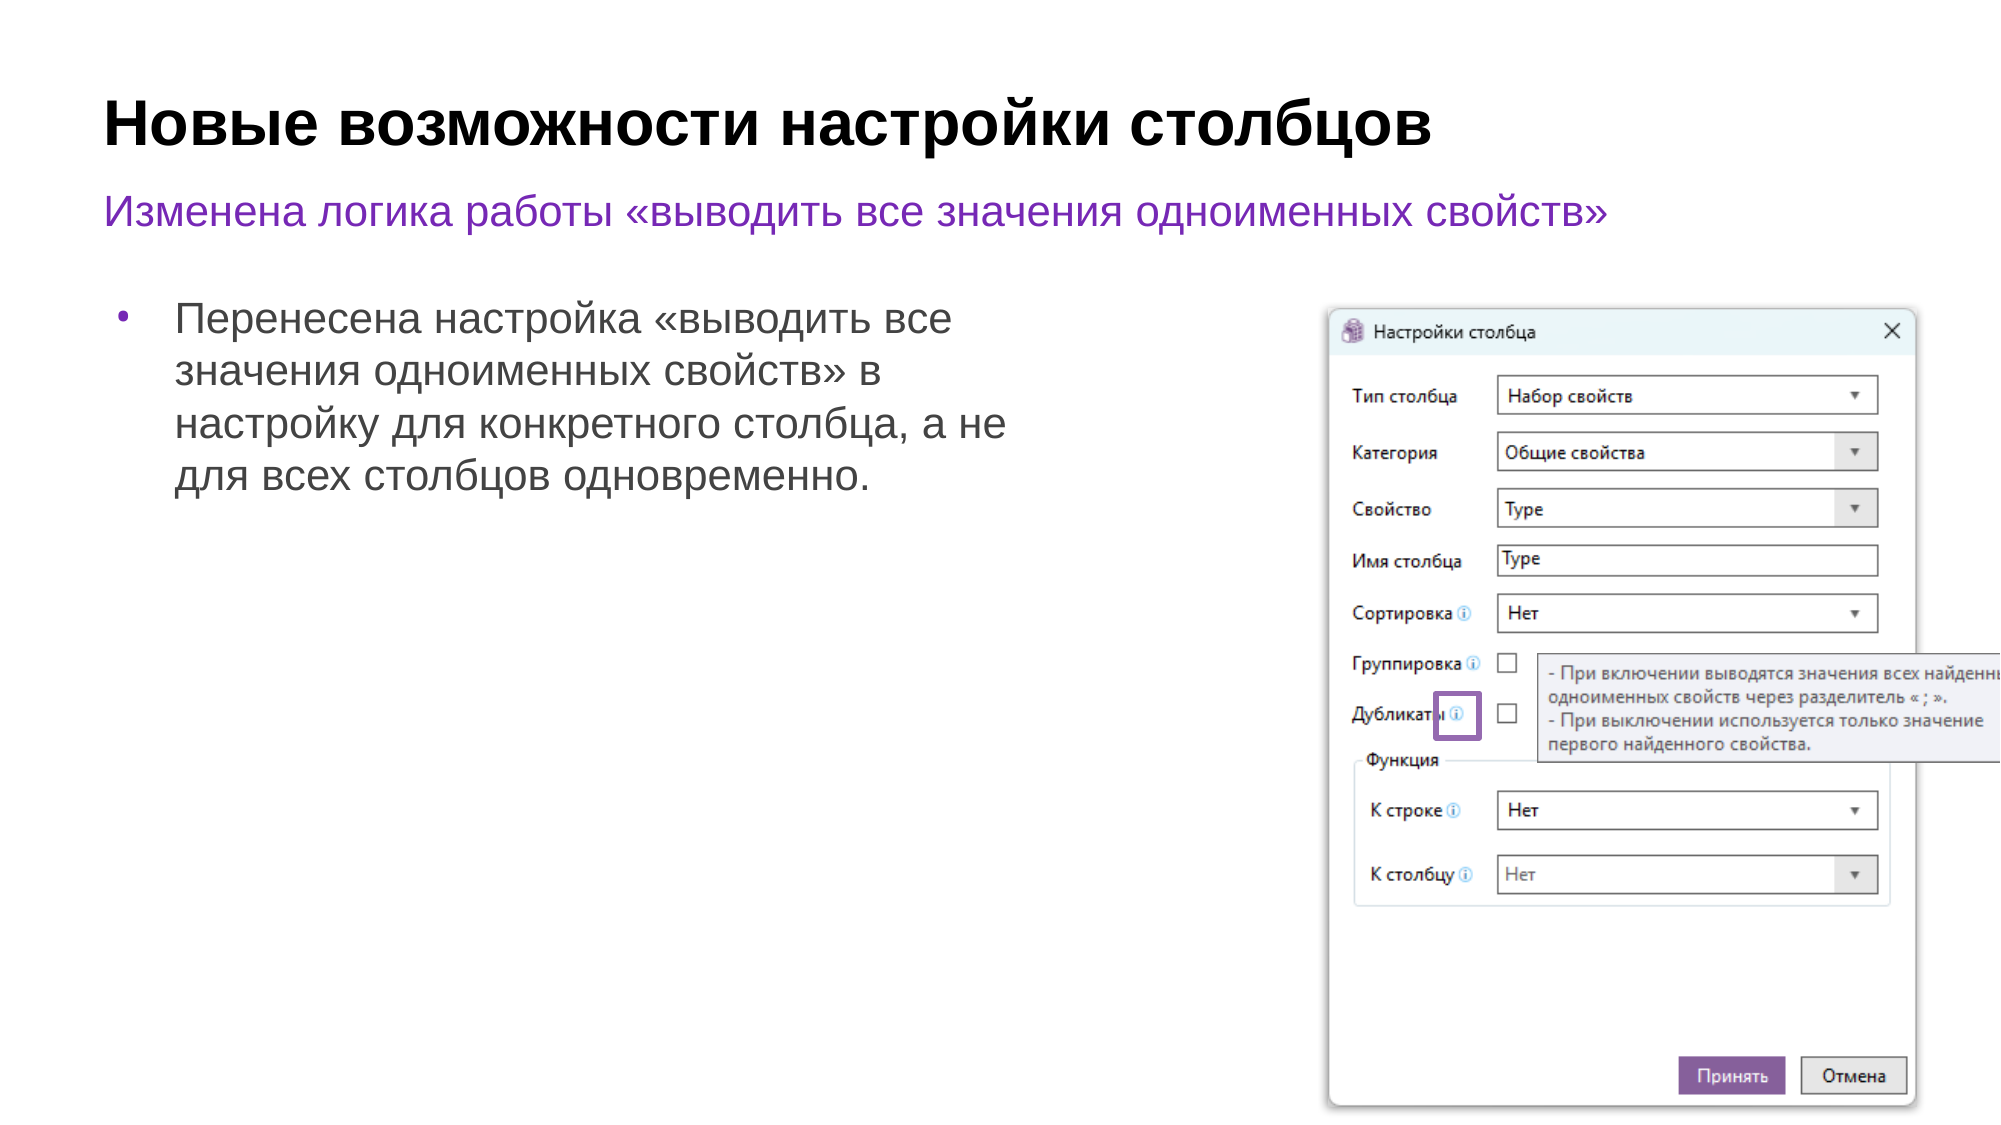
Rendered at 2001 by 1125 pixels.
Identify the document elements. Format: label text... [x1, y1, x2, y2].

text_box Перенесена настройка «выводить все значения одноименных свойств» в настройку для конкретного столбца, а не для всех столбцов одновременно. [81, 280, 1085, 1079]
text_box Новые возможности настройки столбцов [88, 73, 1912, 170]
picture [1328, 308, 2000, 1107]
text_box Изменена логика работы «выводить все значения одноименных свойств» [88, 170, 1912, 240]
